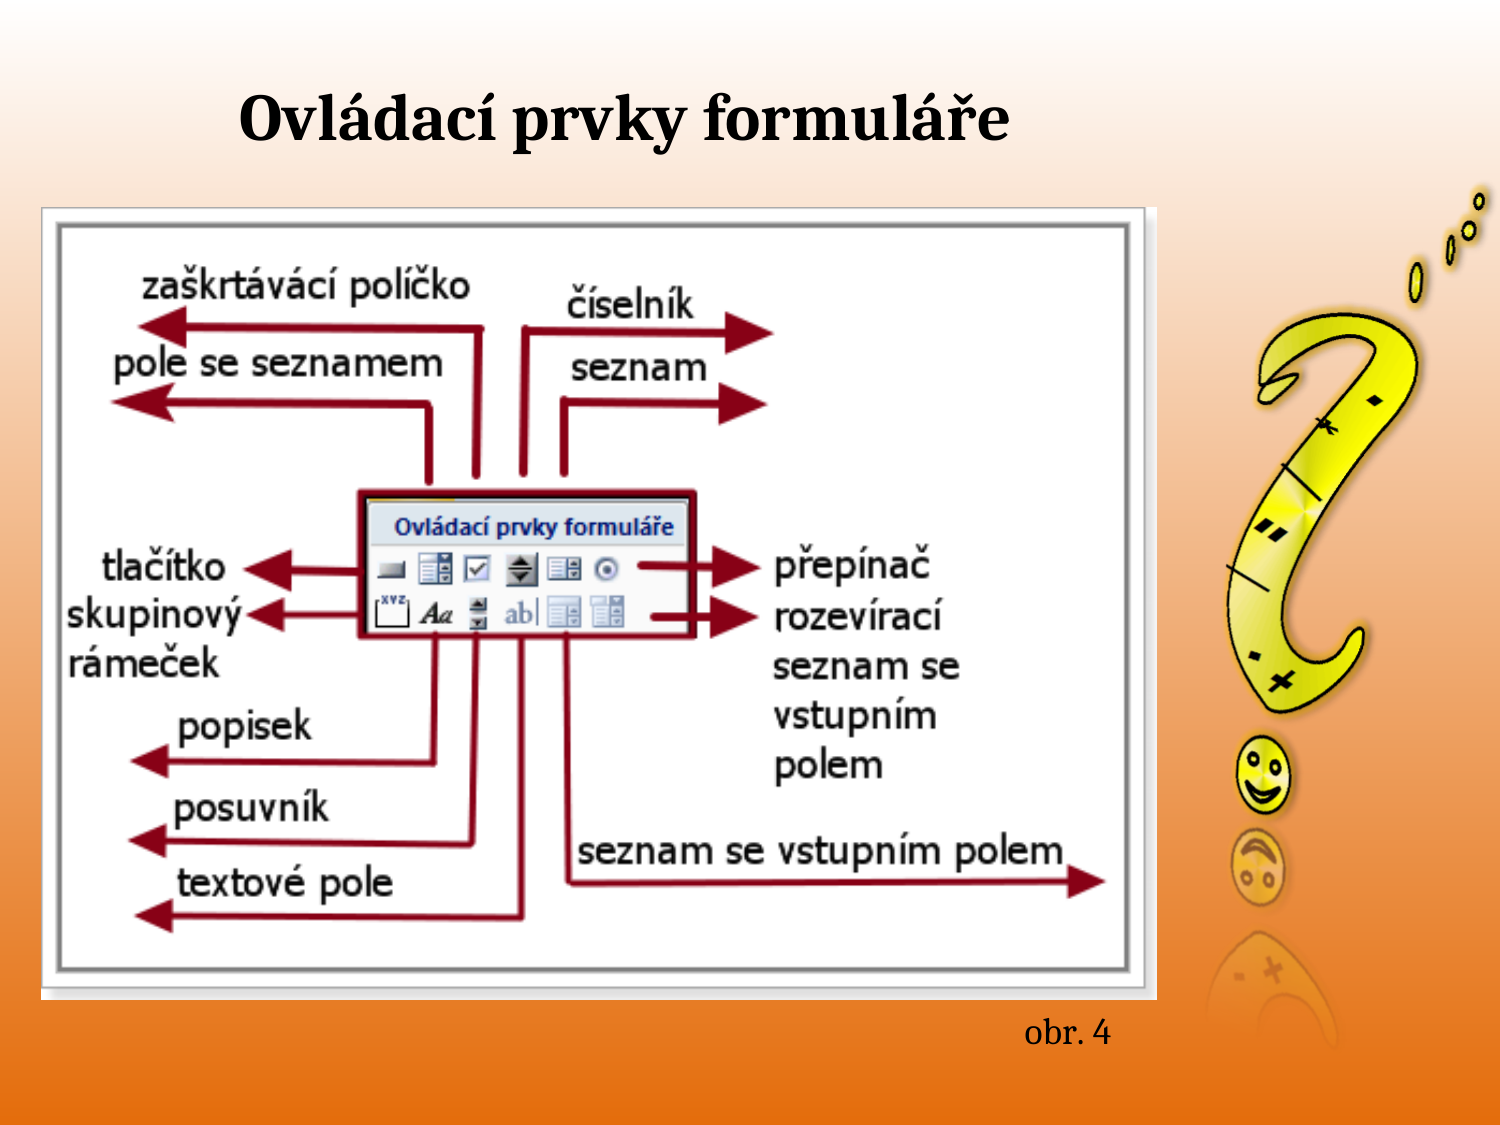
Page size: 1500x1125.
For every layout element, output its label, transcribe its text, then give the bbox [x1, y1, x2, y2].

picture [1171, 160, 1500, 1125]
text_box Ovládací prvky formuláře [0, 66, 1223, 162]
text_box obr. 4 [1009, 999, 1188, 1060]
picture [41, 207, 1157, 1000]
